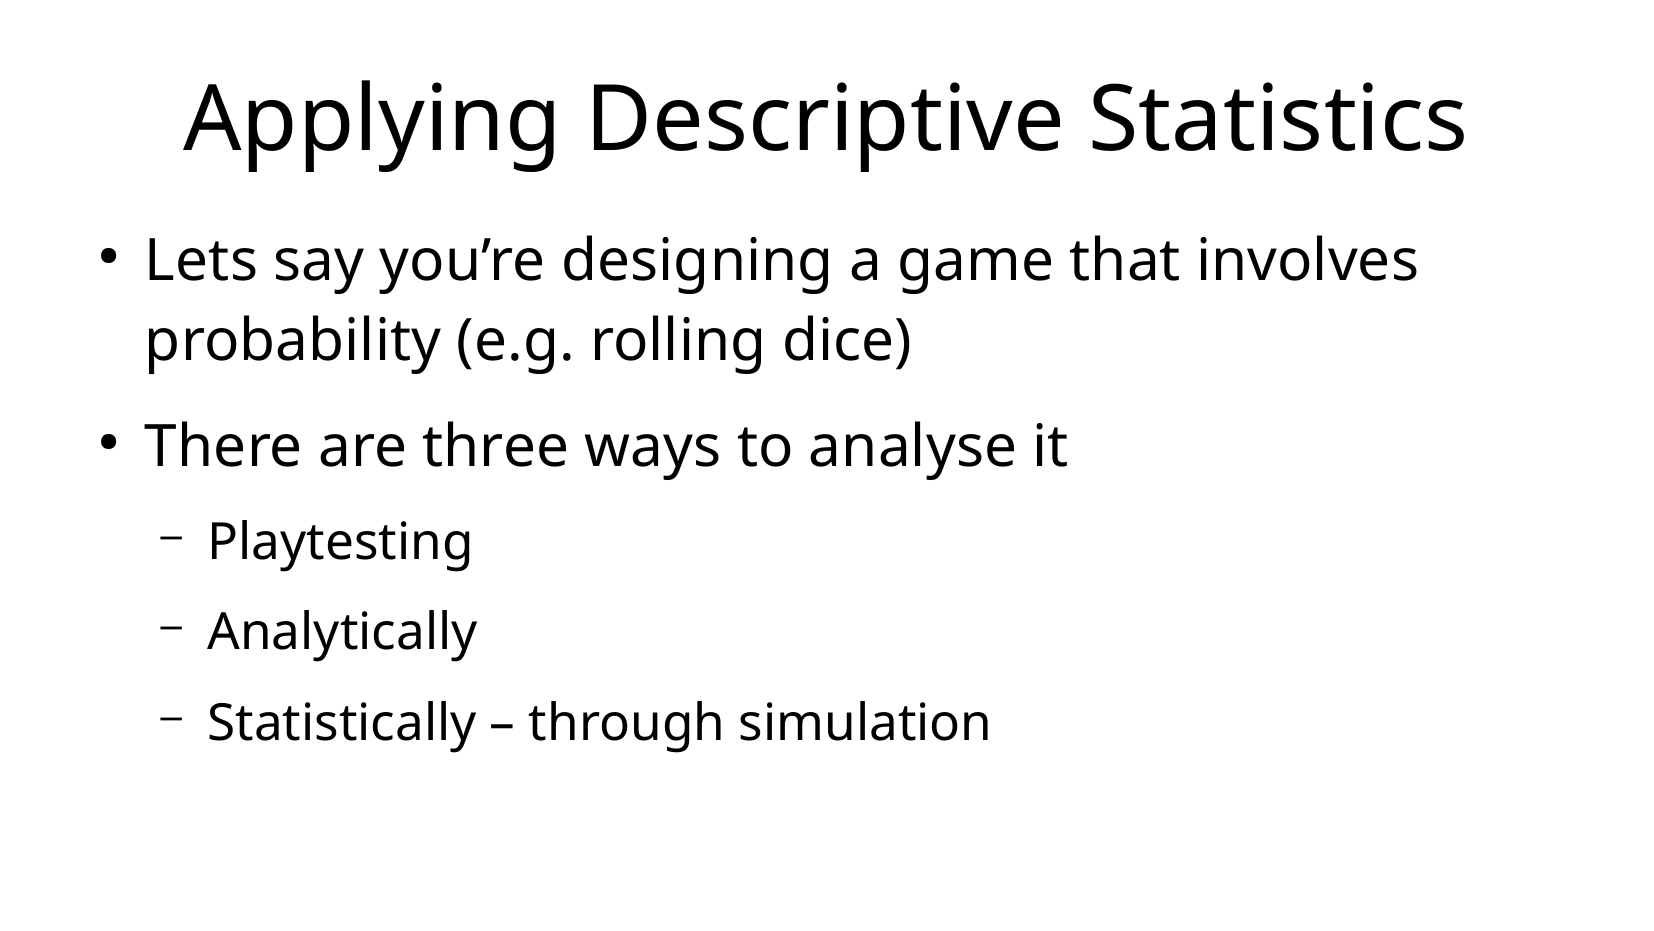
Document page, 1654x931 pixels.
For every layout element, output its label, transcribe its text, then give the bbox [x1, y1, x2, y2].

list Lets say you’re designing a game that involves probability (e.g. rolling dice) There are three ways to analyse it Playtesting Analytically Statistically – through simulation [82, 217, 1571, 758]
title Applying Descriptive Statistics [82, 59, 1571, 170]
